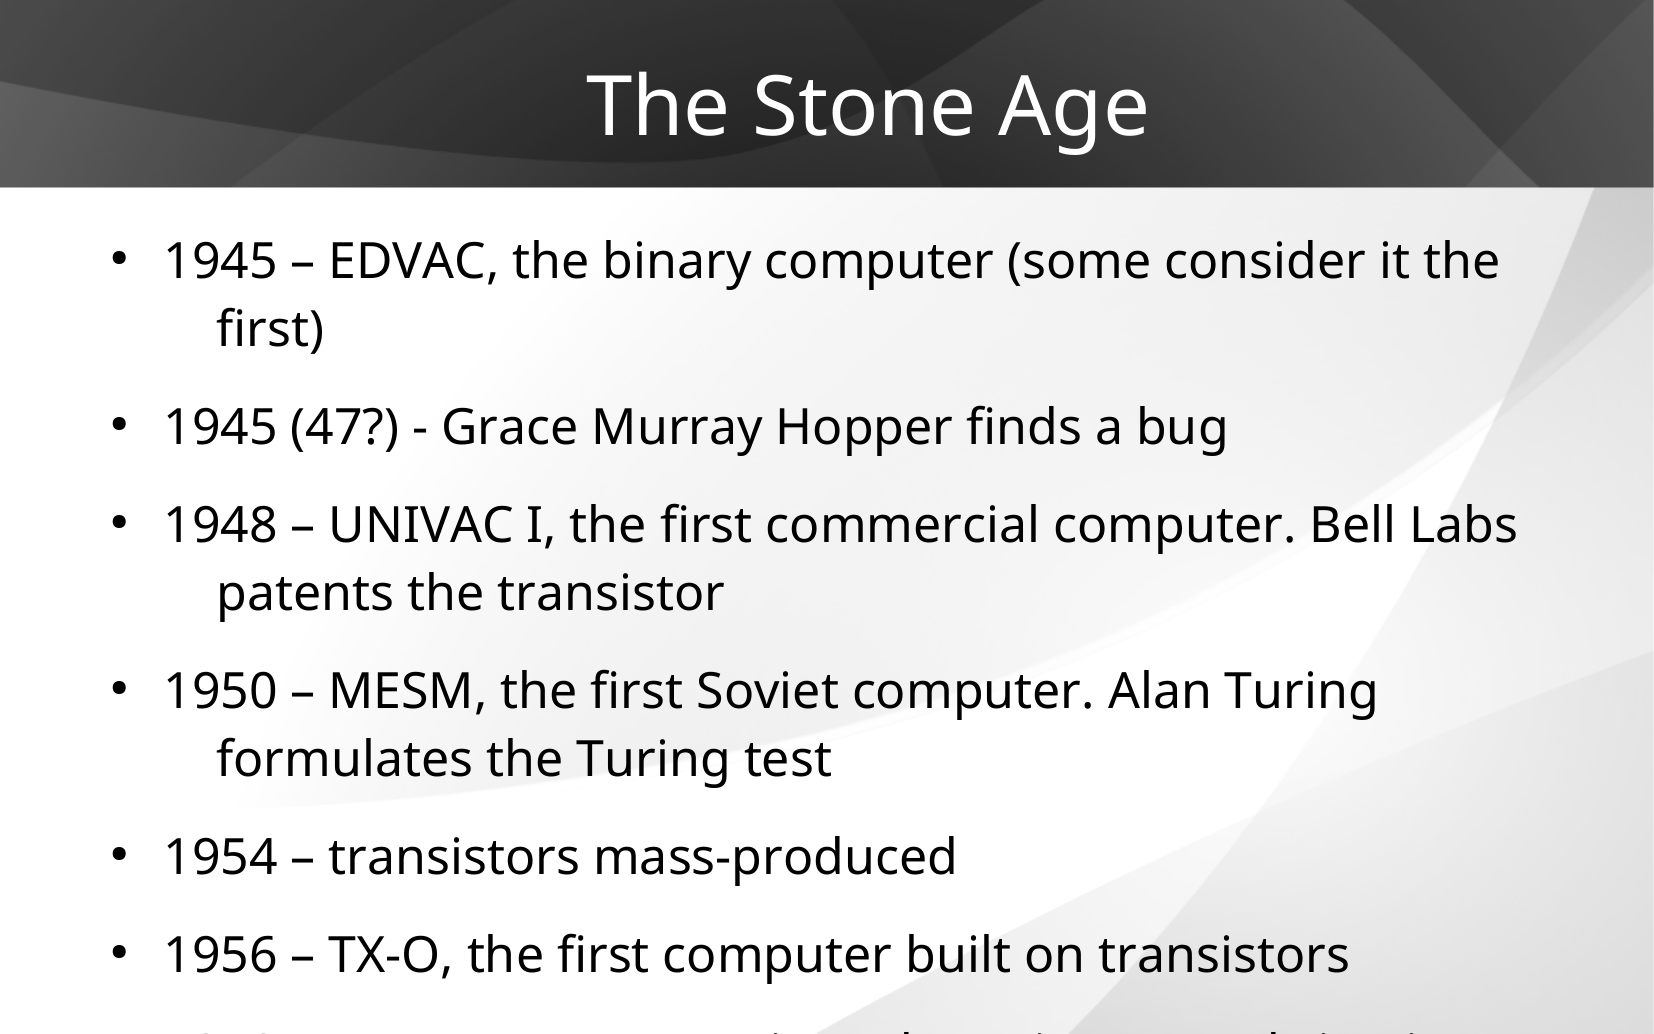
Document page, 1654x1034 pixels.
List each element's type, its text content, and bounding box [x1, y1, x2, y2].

title The Stone Age [124, 0, 1613, 208]
list 1945 – EDVAC, the binary computer (some consider it the first) 1945 (47?) - Grace Murray Hopper finds a bug 1948 – UNIVAC I, the first commercial computer. Bell Labs patents the transistor 1950 – MESM, the first Soviet computer. Alan Turing formulates the Turing test 1954 – transistors mass-produced 1956 – TX-O, the first computer built on transistors 1958 - Texas Instruments introduces integrated circuits [75, 225, 1613, 1013]
picture [0, 0, 1654, 1034]
